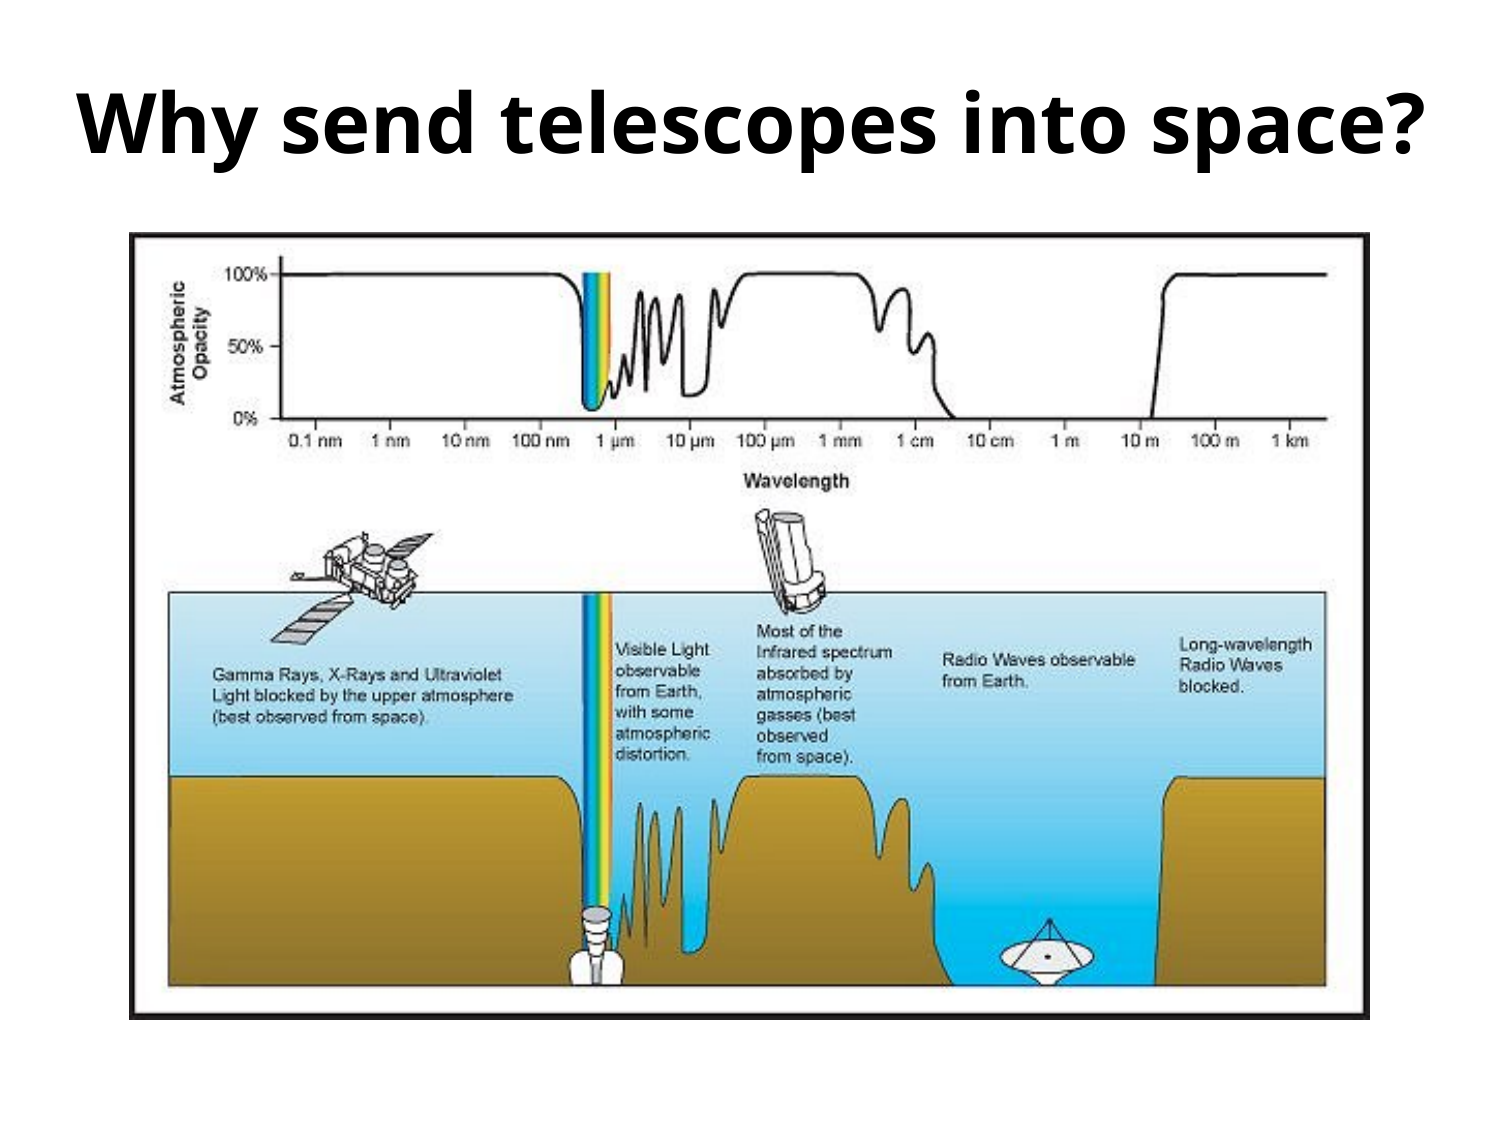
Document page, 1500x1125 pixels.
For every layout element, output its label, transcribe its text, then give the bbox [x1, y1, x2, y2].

title Why send telescopes into space? [33, 27, 1471, 215]
picture [129, 232, 1370, 1020]
